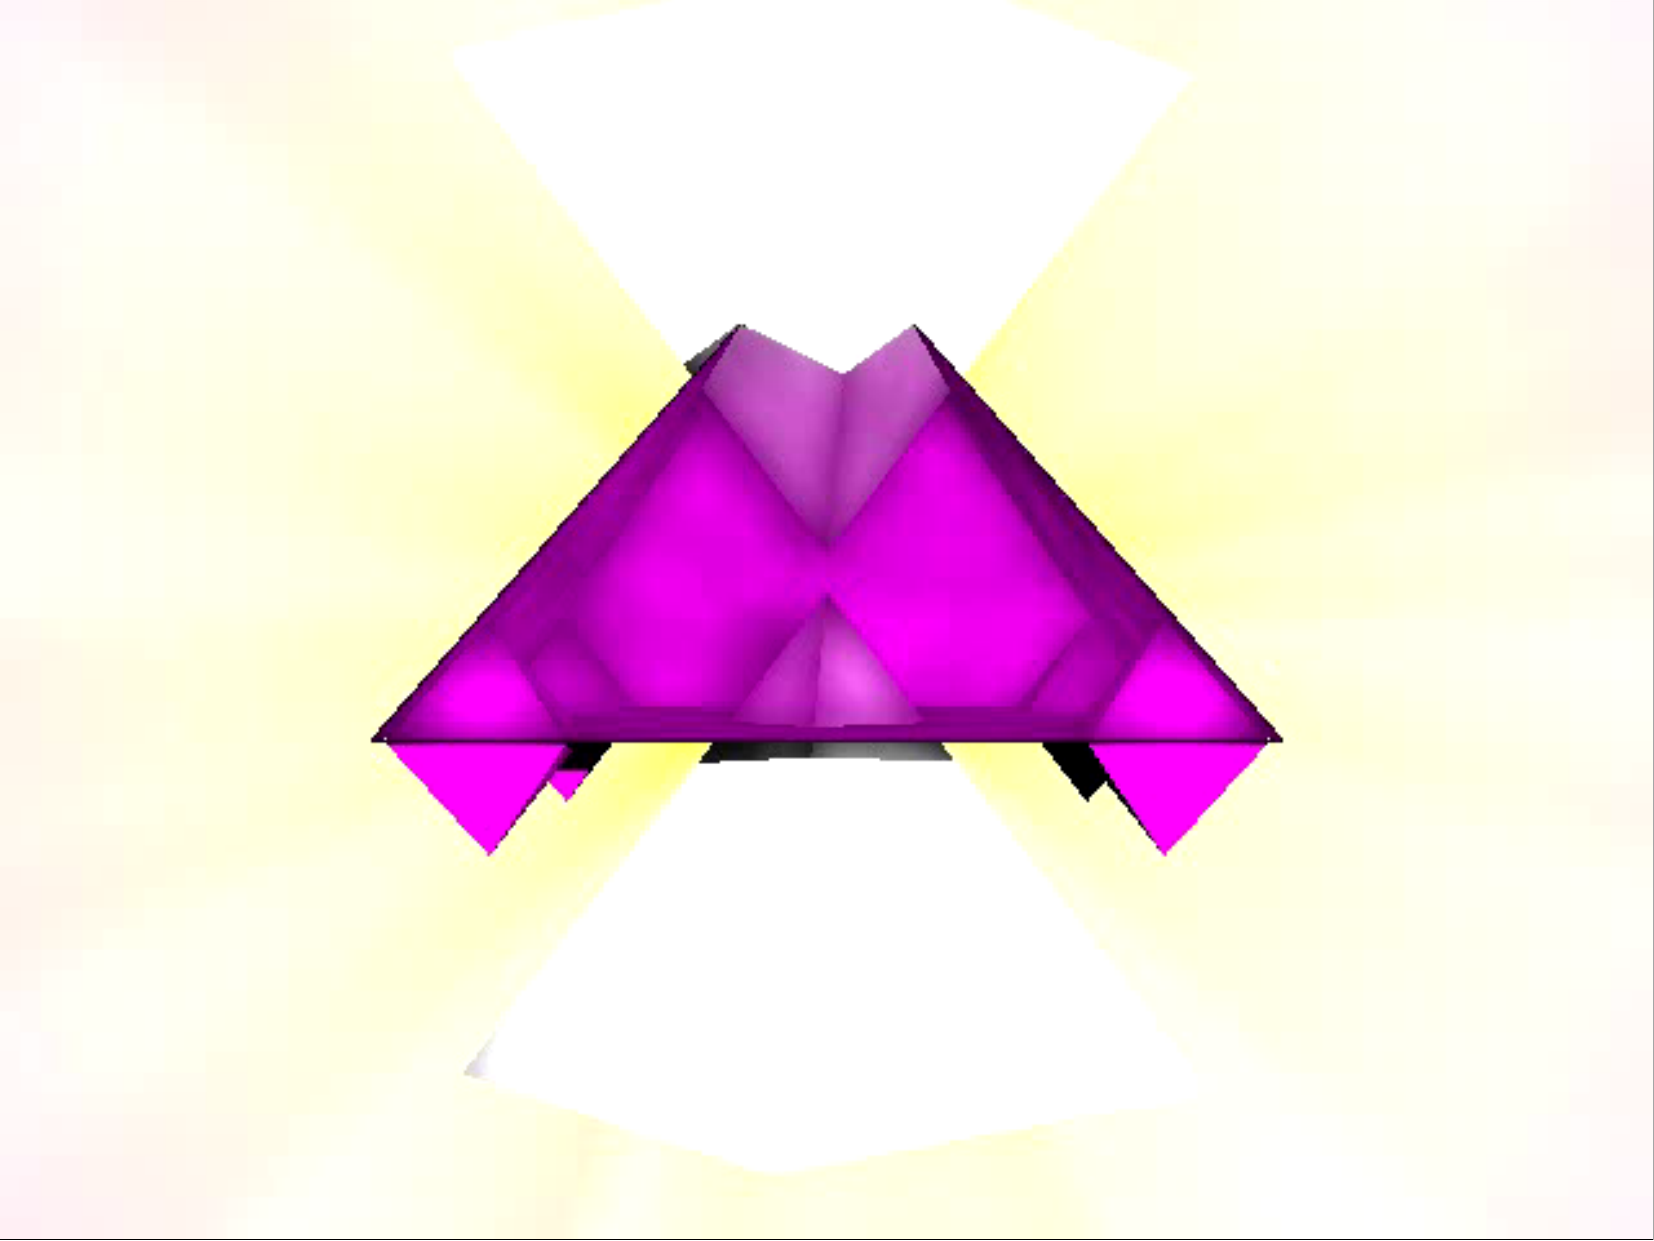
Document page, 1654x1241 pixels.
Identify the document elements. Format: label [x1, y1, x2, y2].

text_box [0, 0, 1654, 1240]
